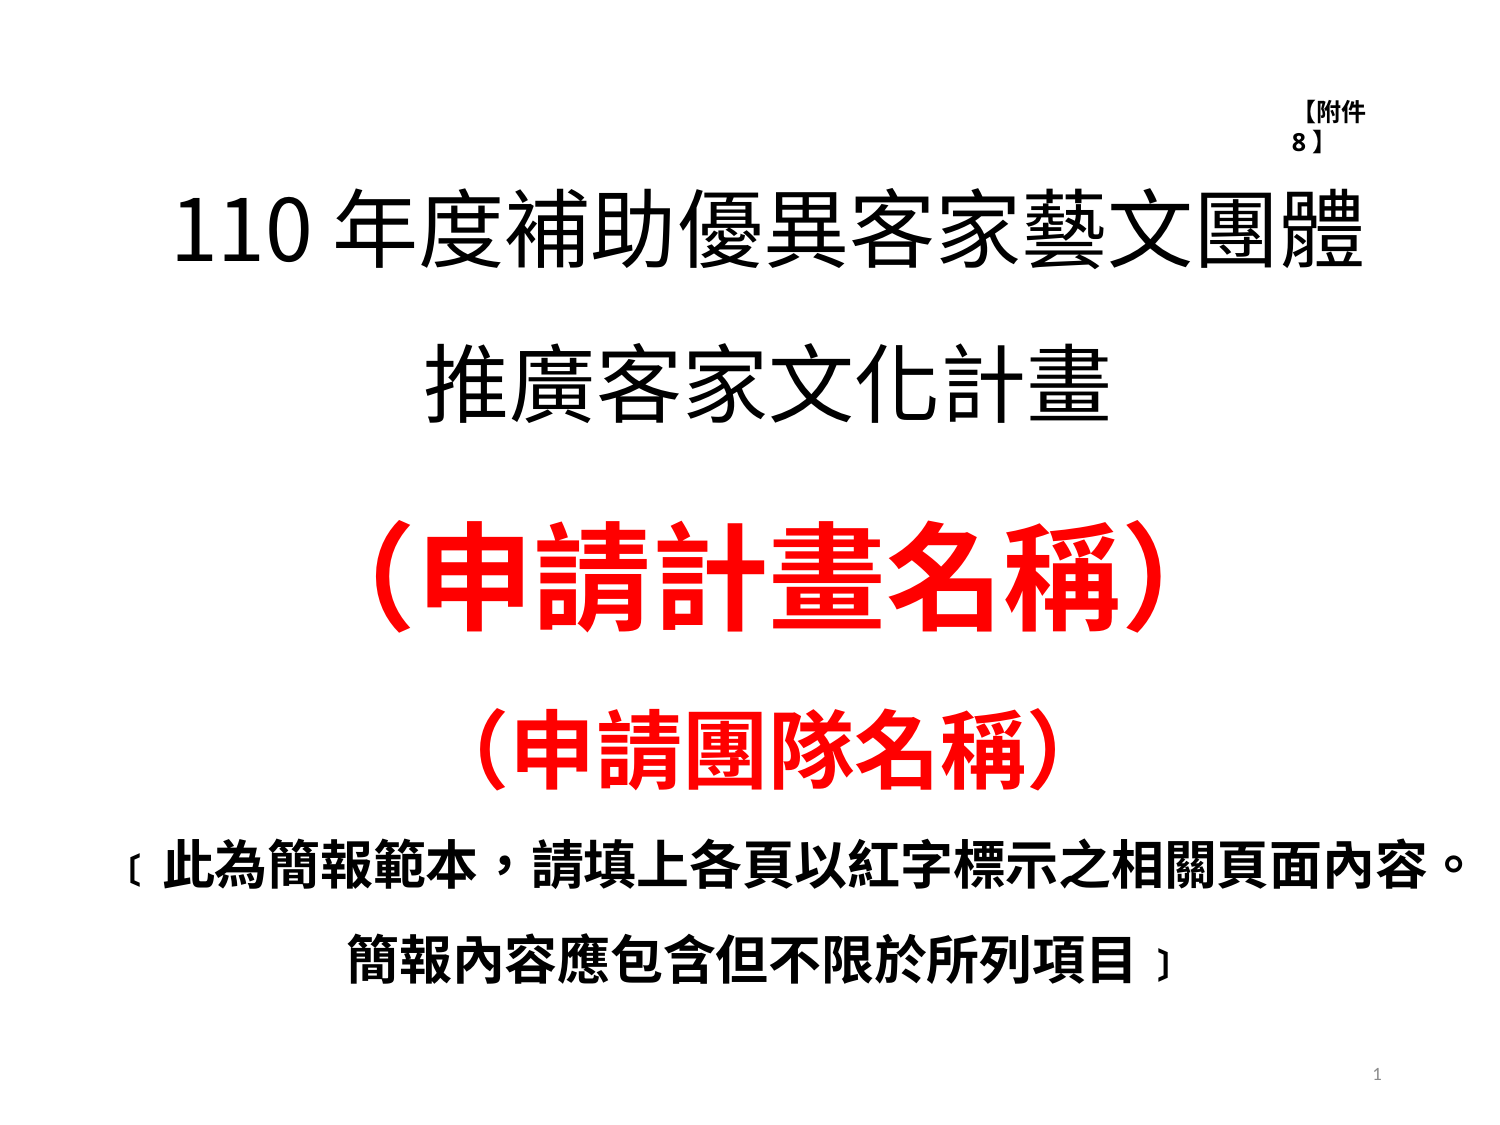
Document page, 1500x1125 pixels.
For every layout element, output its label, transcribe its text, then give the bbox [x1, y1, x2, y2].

slide_number <編號> [1059, 1042, 1397, 1103]
title 110年度補助優異客家藝文團體 推廣客家文化計畫 （申請計畫名稱） （申請團隊名稱） ﹝此為簡報範本，請填上各頁以紅字標示之相關頁面內容。簡報內容應包含但不限於所列項目﹞ [81, 108, 1457, 998]
text_box 【附件8】 [1276, 88, 1432, 145]
